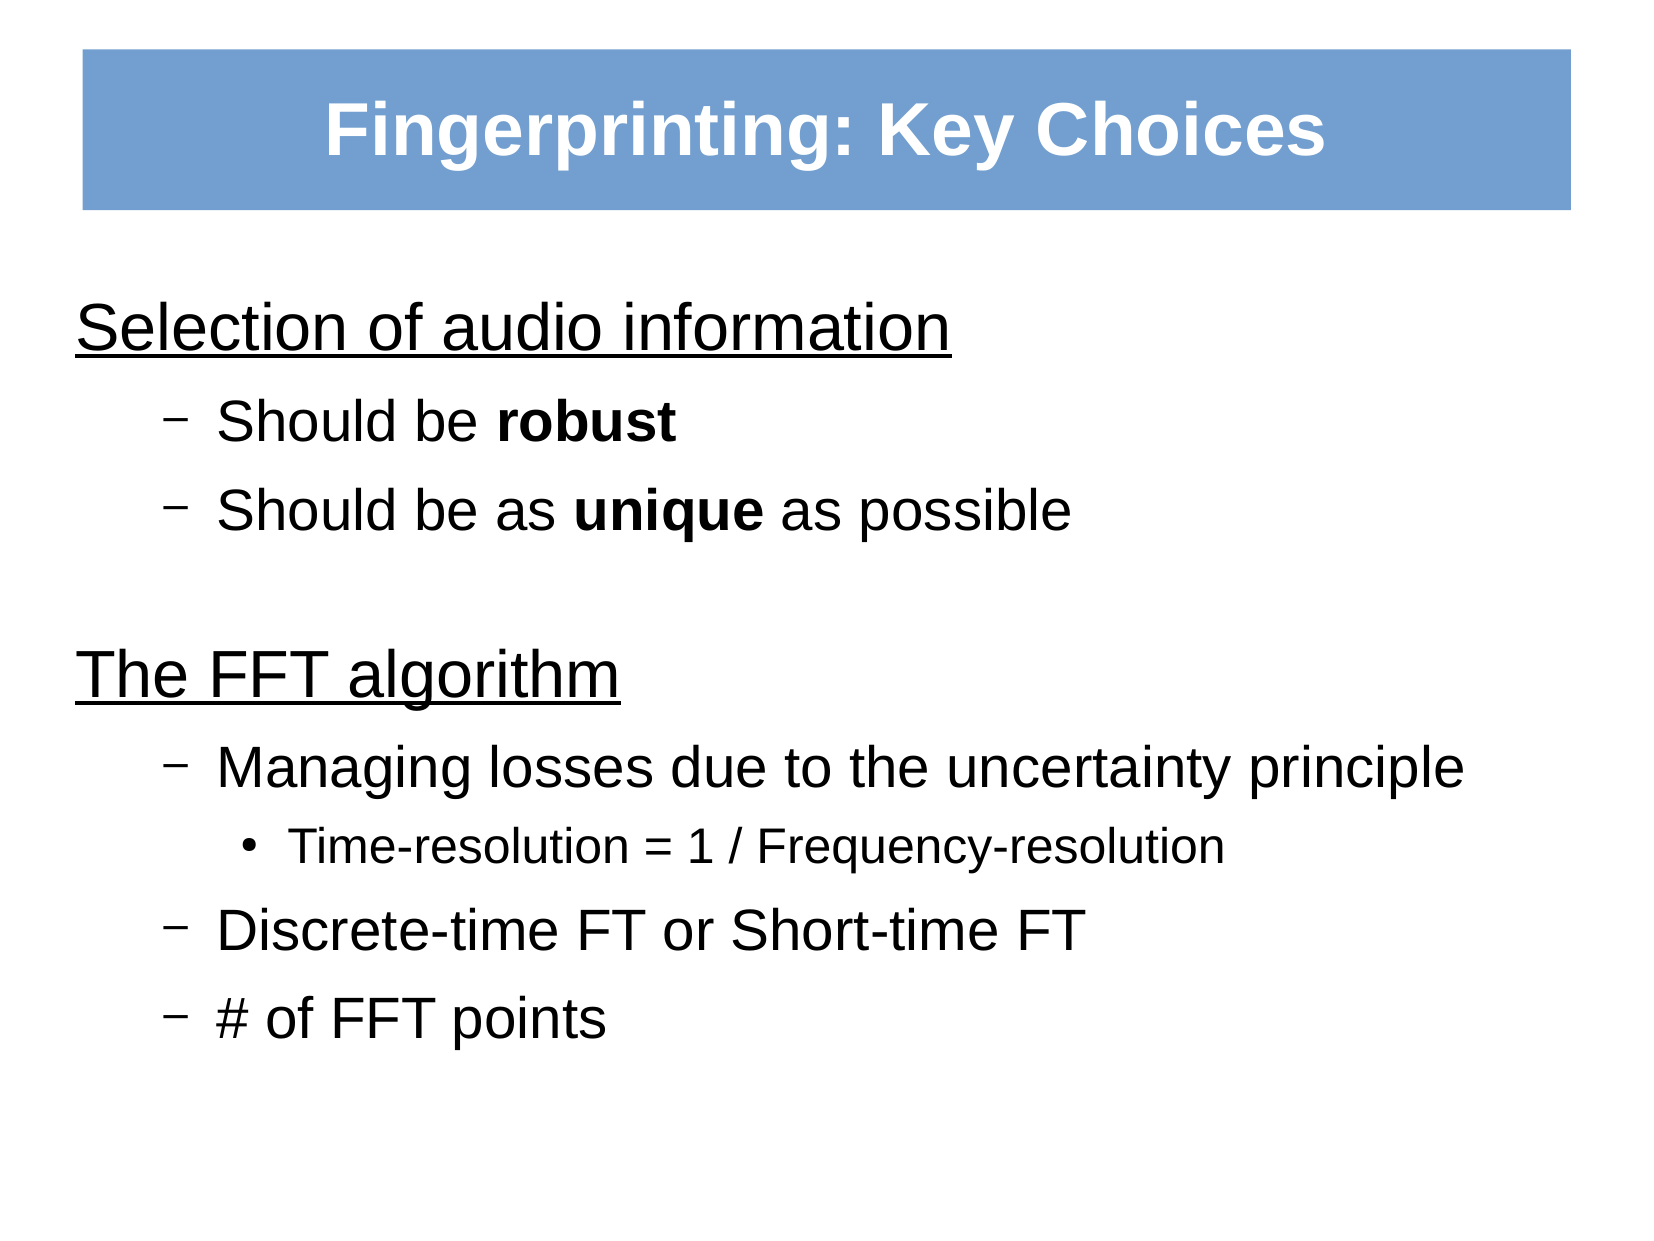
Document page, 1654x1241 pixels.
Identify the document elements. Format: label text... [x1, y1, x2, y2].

title Fingerprinting: Key Choices [82, 49, 1571, 211]
list Selection of audio information Should be robust Should be as unique as possible The FFT algorithm Managing losses due to the uncertainty principle Time-resolution = 1 / Frequency-resolution Discrete-time FT or Short-time FT # of FFT points [75, 290, 1576, 1171]
